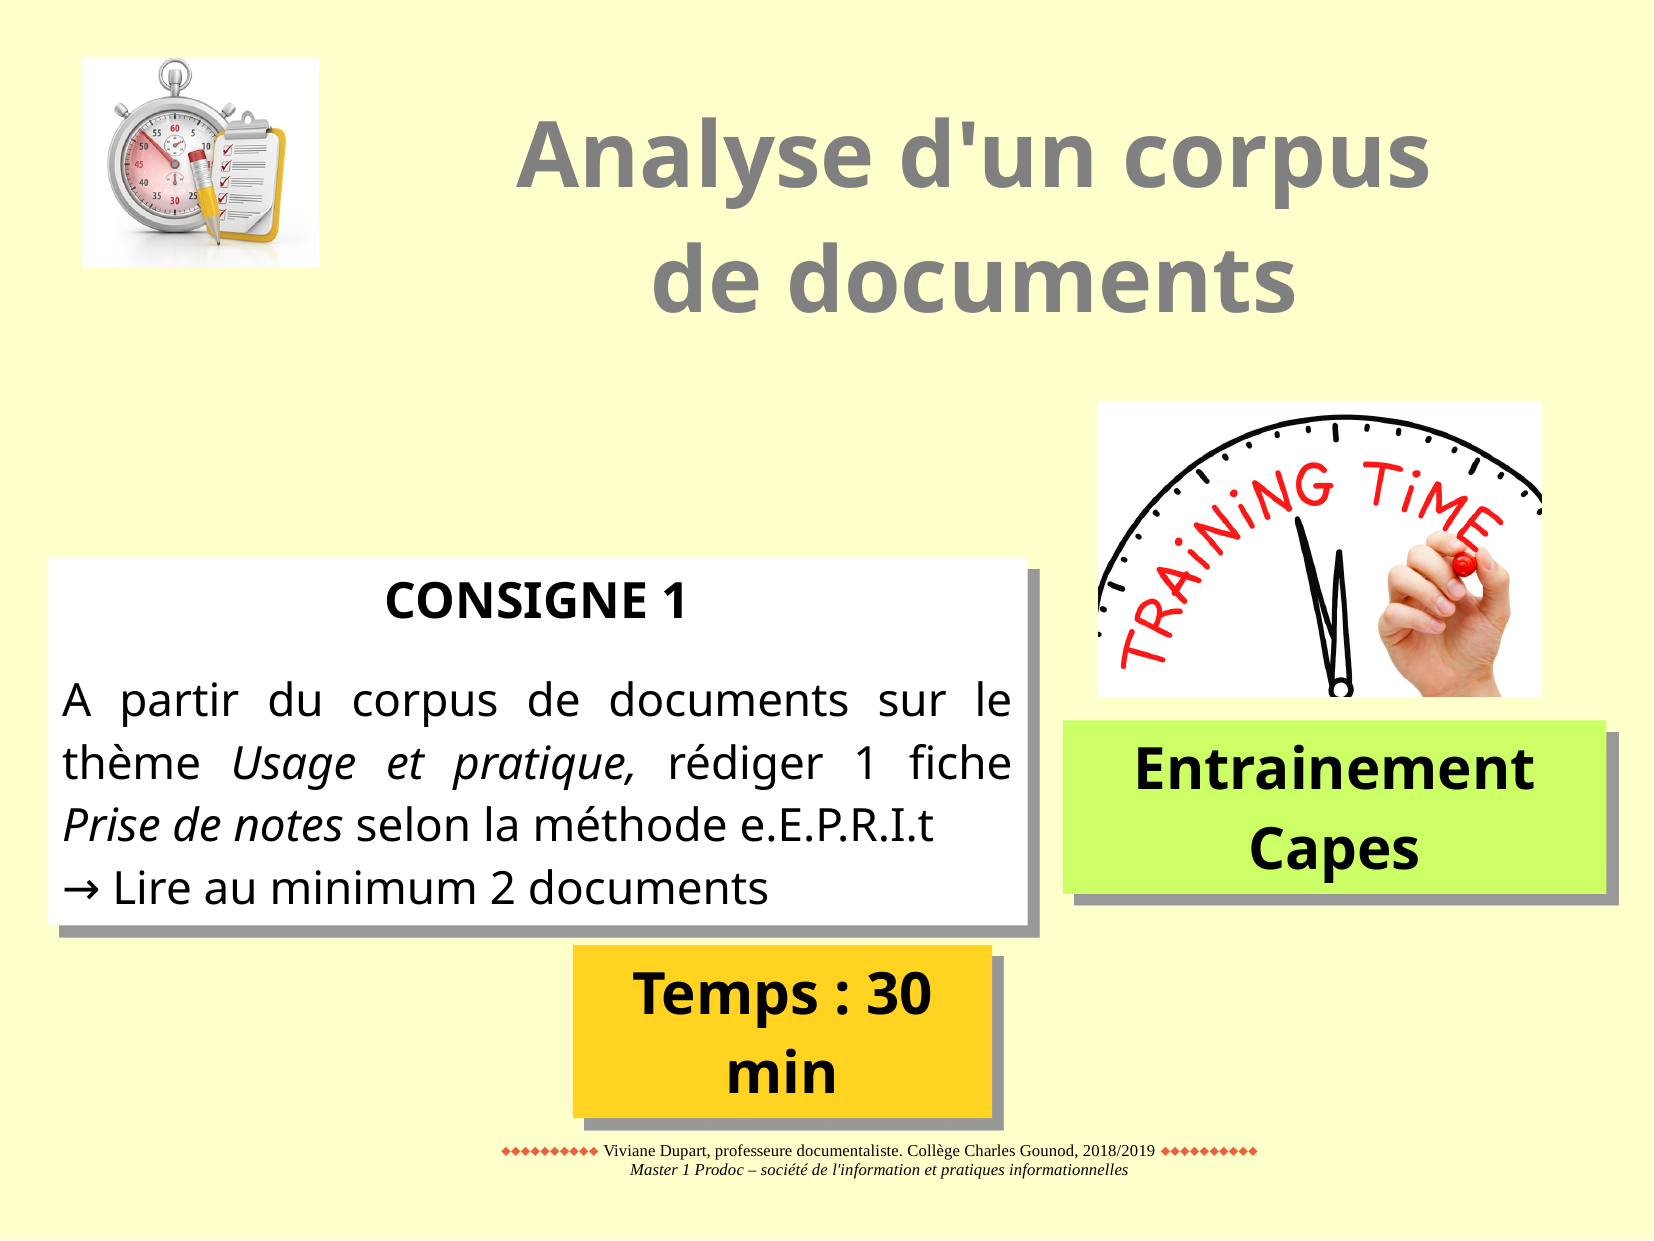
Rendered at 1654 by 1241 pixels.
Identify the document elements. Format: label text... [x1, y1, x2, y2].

text_box CONSIGNE 1 A partir du corpus de documents sur le thème Usage et pratique, rédiger 1 fiche Prise de notes selon la méthode e.E.P.R.I.t → Lire au minimum 2 documents [47, 558, 1028, 910]
picture [1098, 401, 1542, 697]
text_box Entrainement Capes [1062, 720, 1607, 812]
title Analyse d'un corpus de documents [389, 62, 1583, 367]
text_box Temps : 30 min [572, 944, 993, 1036]
picture [82, 58, 319, 267]
subtitle  Viviane Dupart, professeure documentaliste. Collège Charles Gounod, 2018/2019  Master 1 Prodoc – société de l'information et pratiques informationnelles [330, 1122, 1430, 1199]
